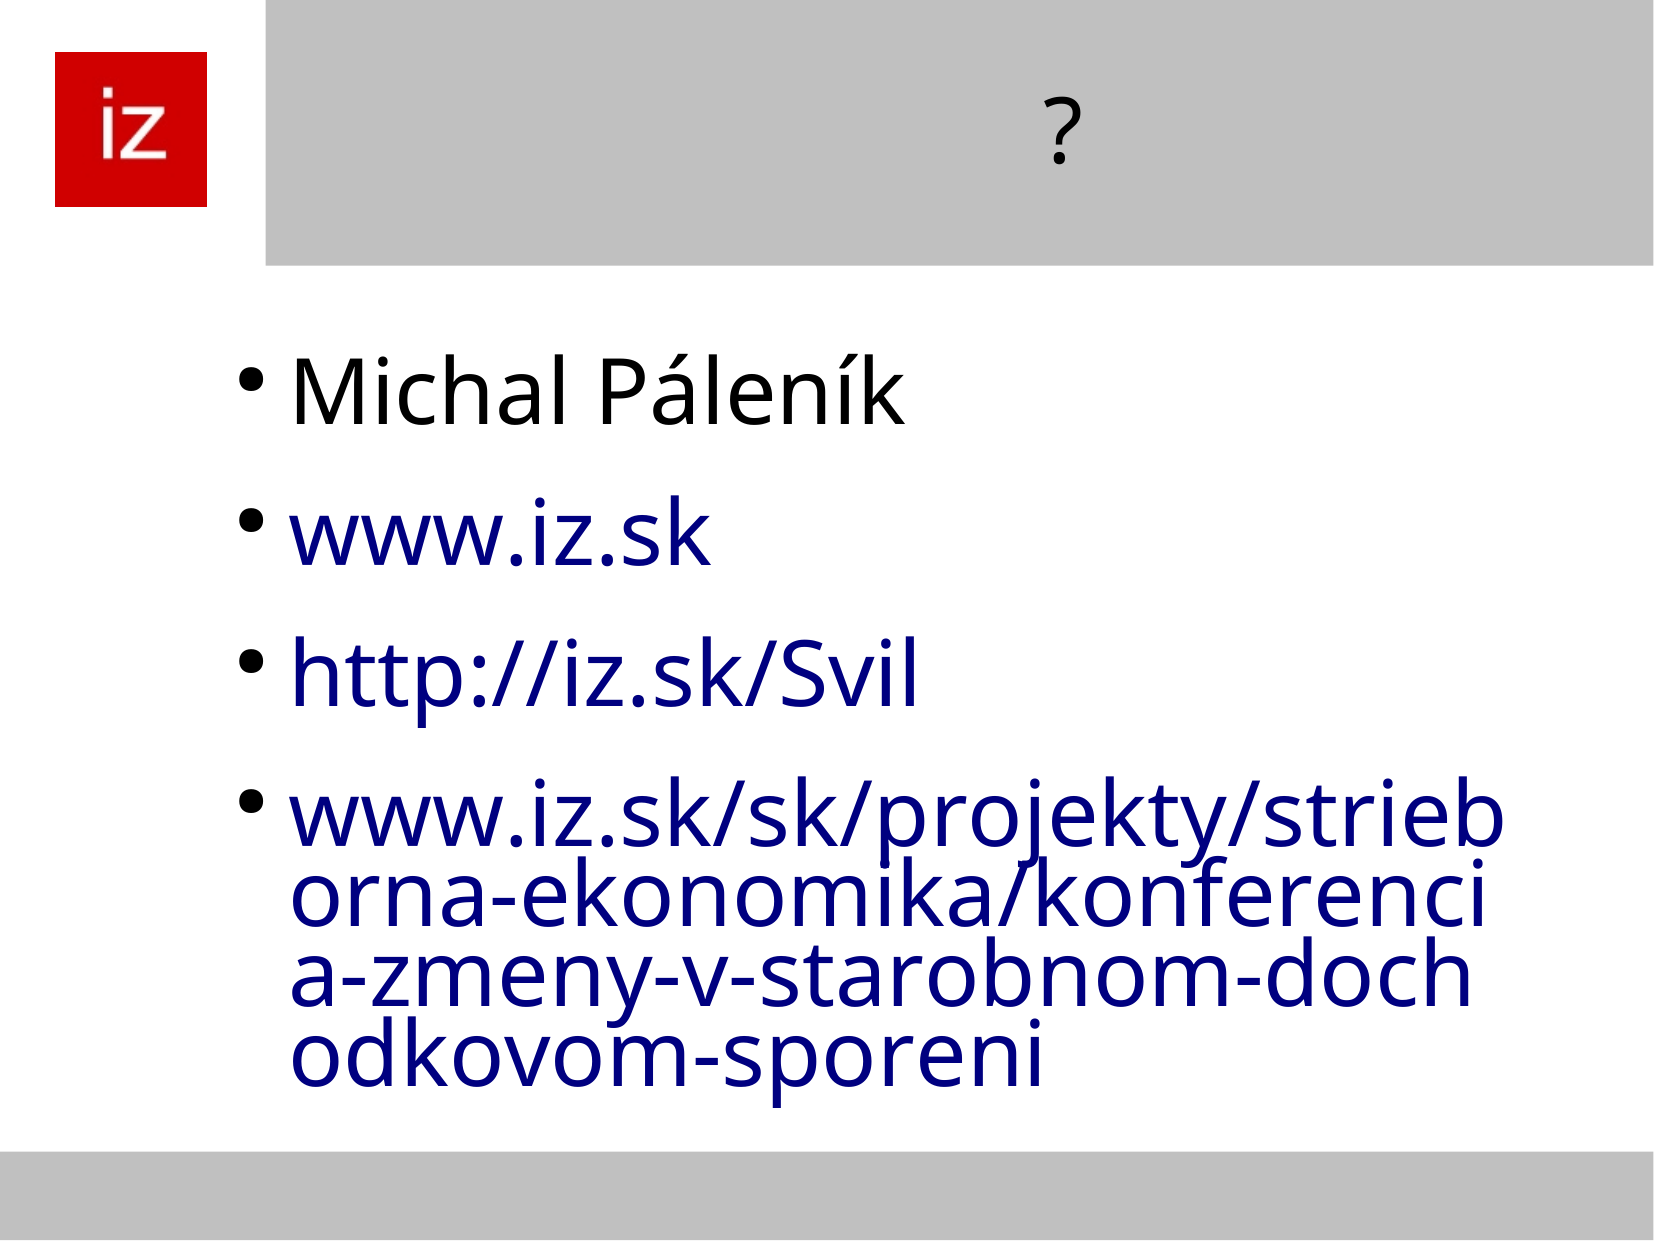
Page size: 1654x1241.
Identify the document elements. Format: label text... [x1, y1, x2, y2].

title ? [561, 29, 1565, 237]
picture [55, 52, 207, 207]
list Michal Páleník www.iz.sk http://iz.sk/Svil www.iz.sk/sk/projekty/strieborna-ekonomika/konferencia-zmeny-v-starobnom-dochodkovom-sporeni [121, 344, 1533, 1126]
